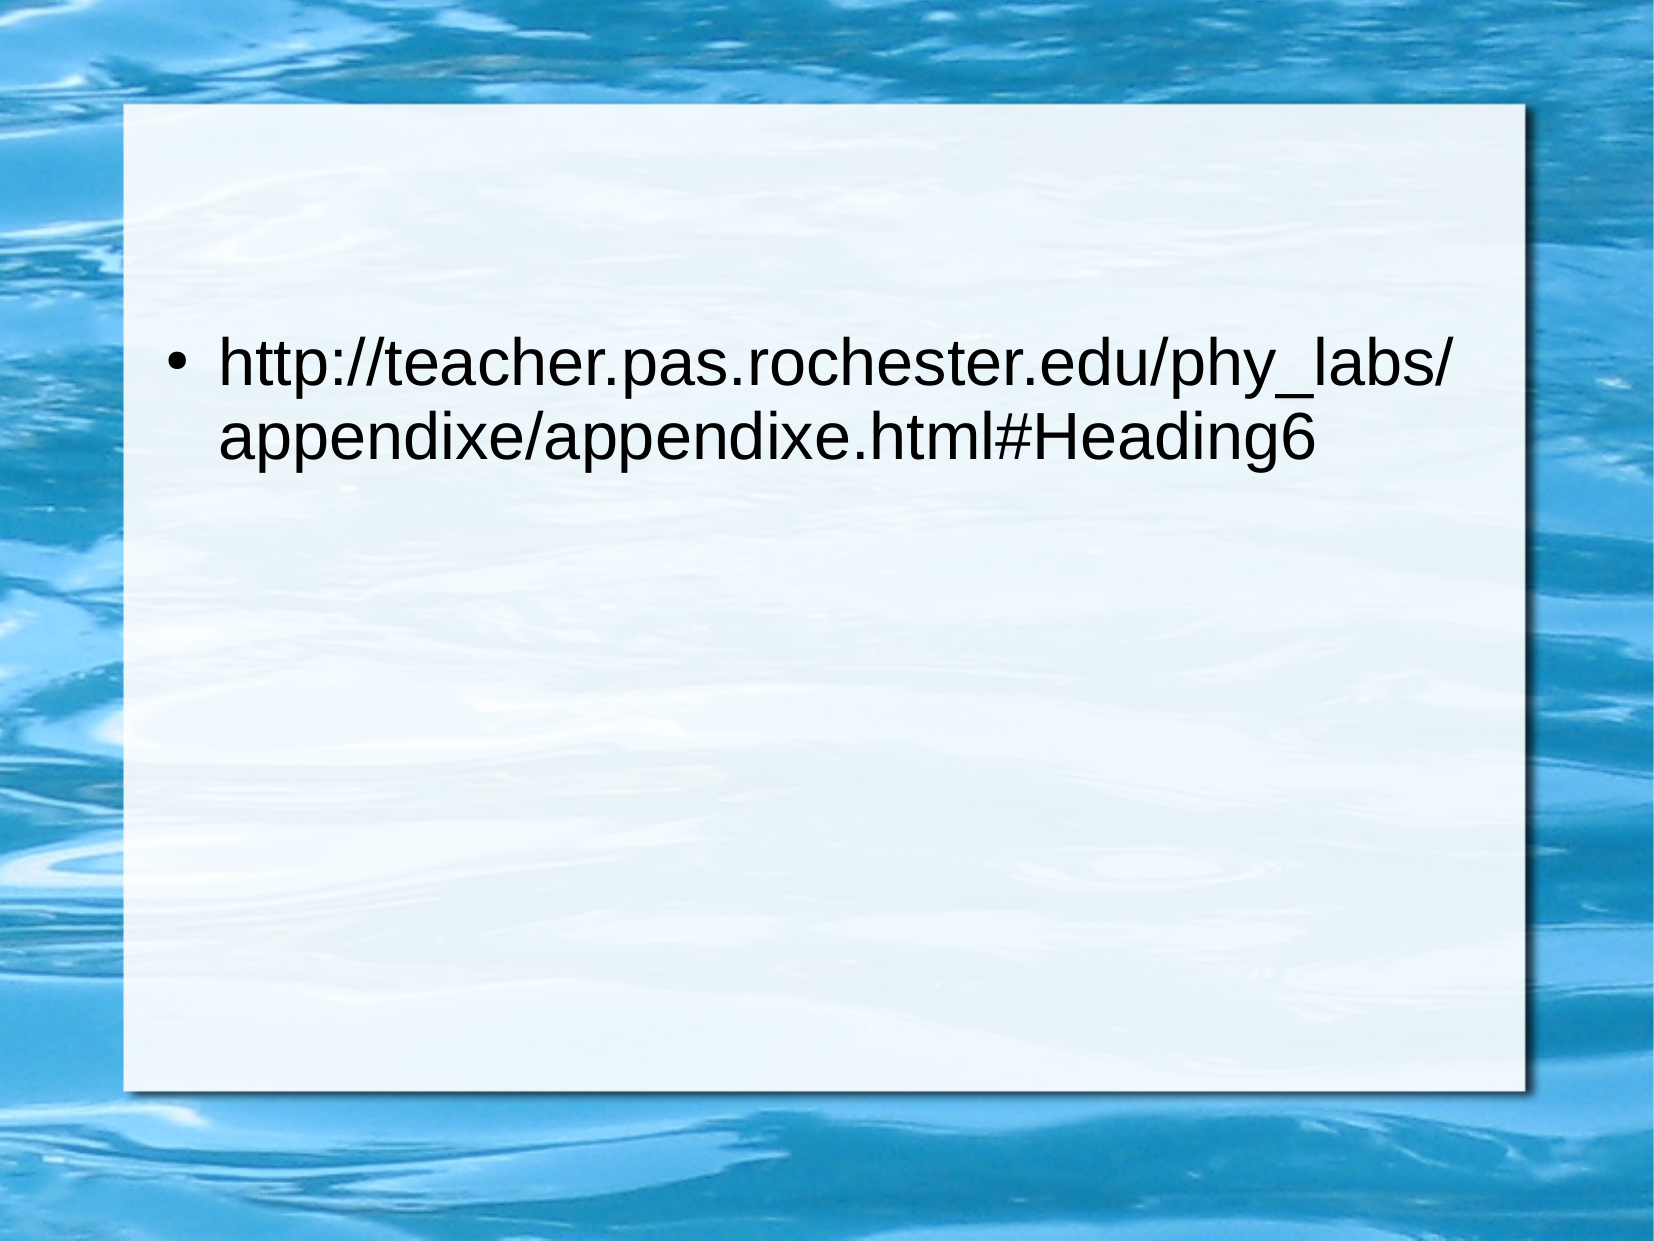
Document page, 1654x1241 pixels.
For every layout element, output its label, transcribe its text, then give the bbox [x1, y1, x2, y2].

picture [0, 0, 1654, 1241]
list http://teacher.pas.rochester.edu/phy_labs/appendixe/appendixe.html#Heading6 [147, 324, 1506, 1129]
